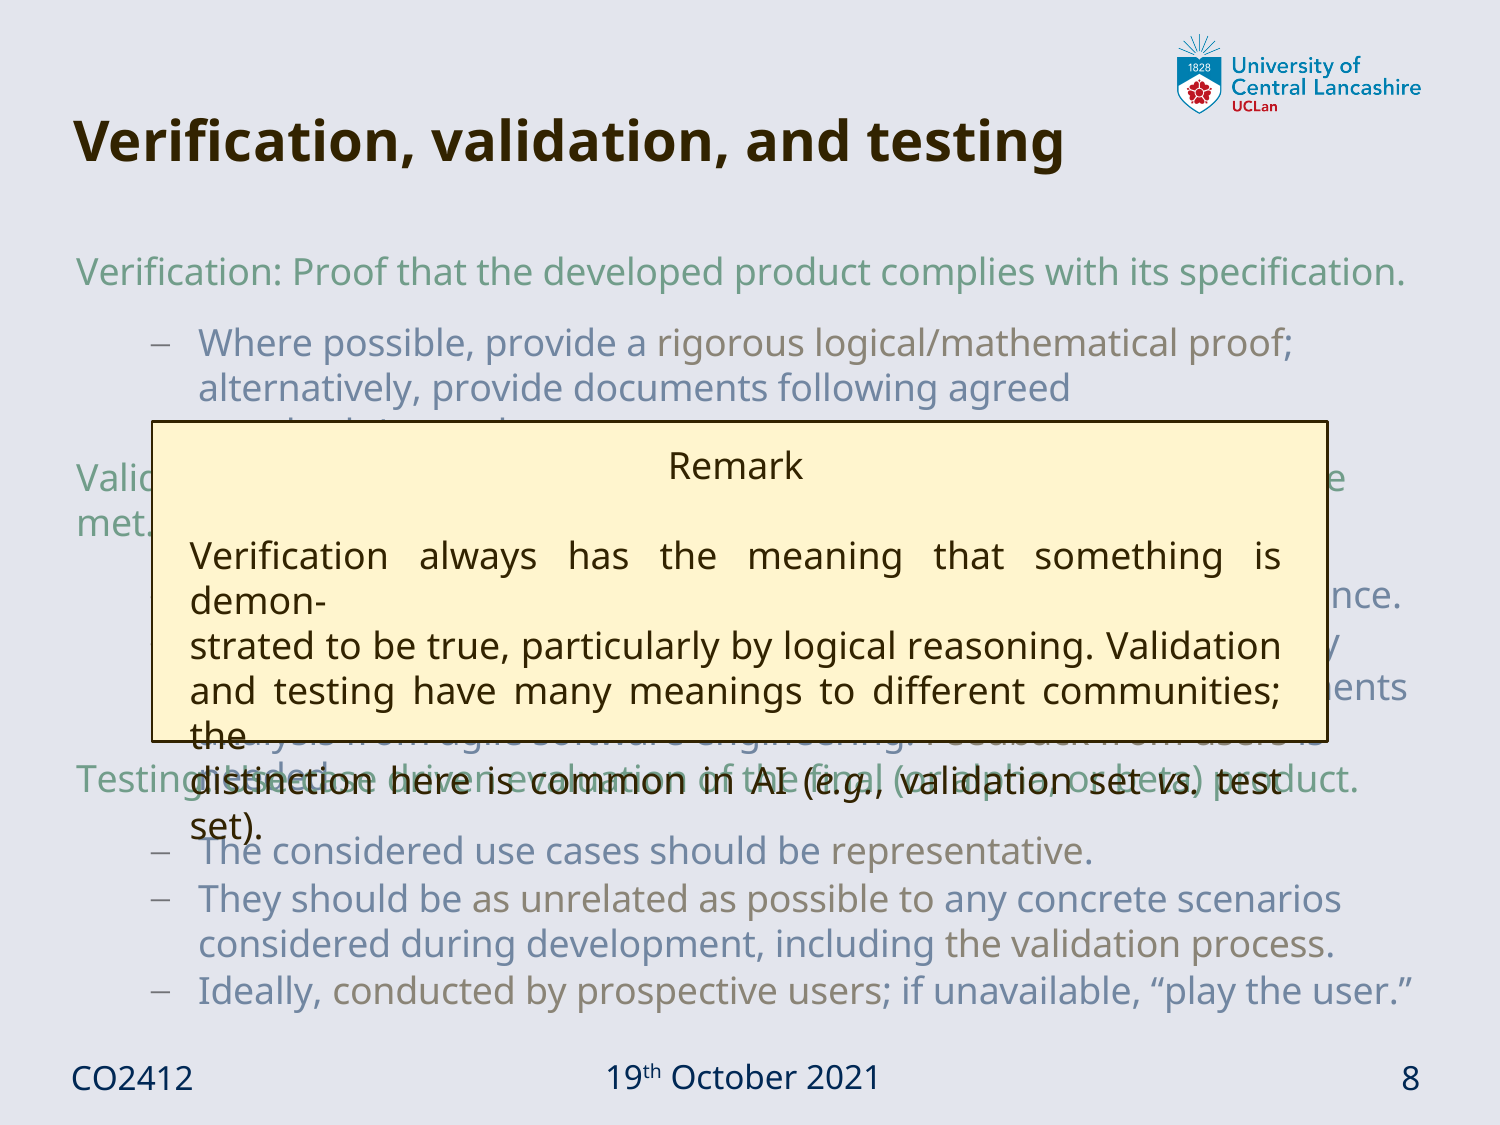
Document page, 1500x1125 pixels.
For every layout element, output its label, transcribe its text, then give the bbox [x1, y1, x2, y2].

text_box [28, 223, 1462, 1030]
text_box Remark Verification always has the meaning that something is demon- strated to be true, particularly by logical reasoning. Validation and testing have many meanings to different communities; the distinction here is common in AI (e.g., validation set vs. test set). [174, 434, 1297, 736]
title Verification, validation, and testing [58, 93, 1475, 186]
picture [1177, 34, 1421, 93]
